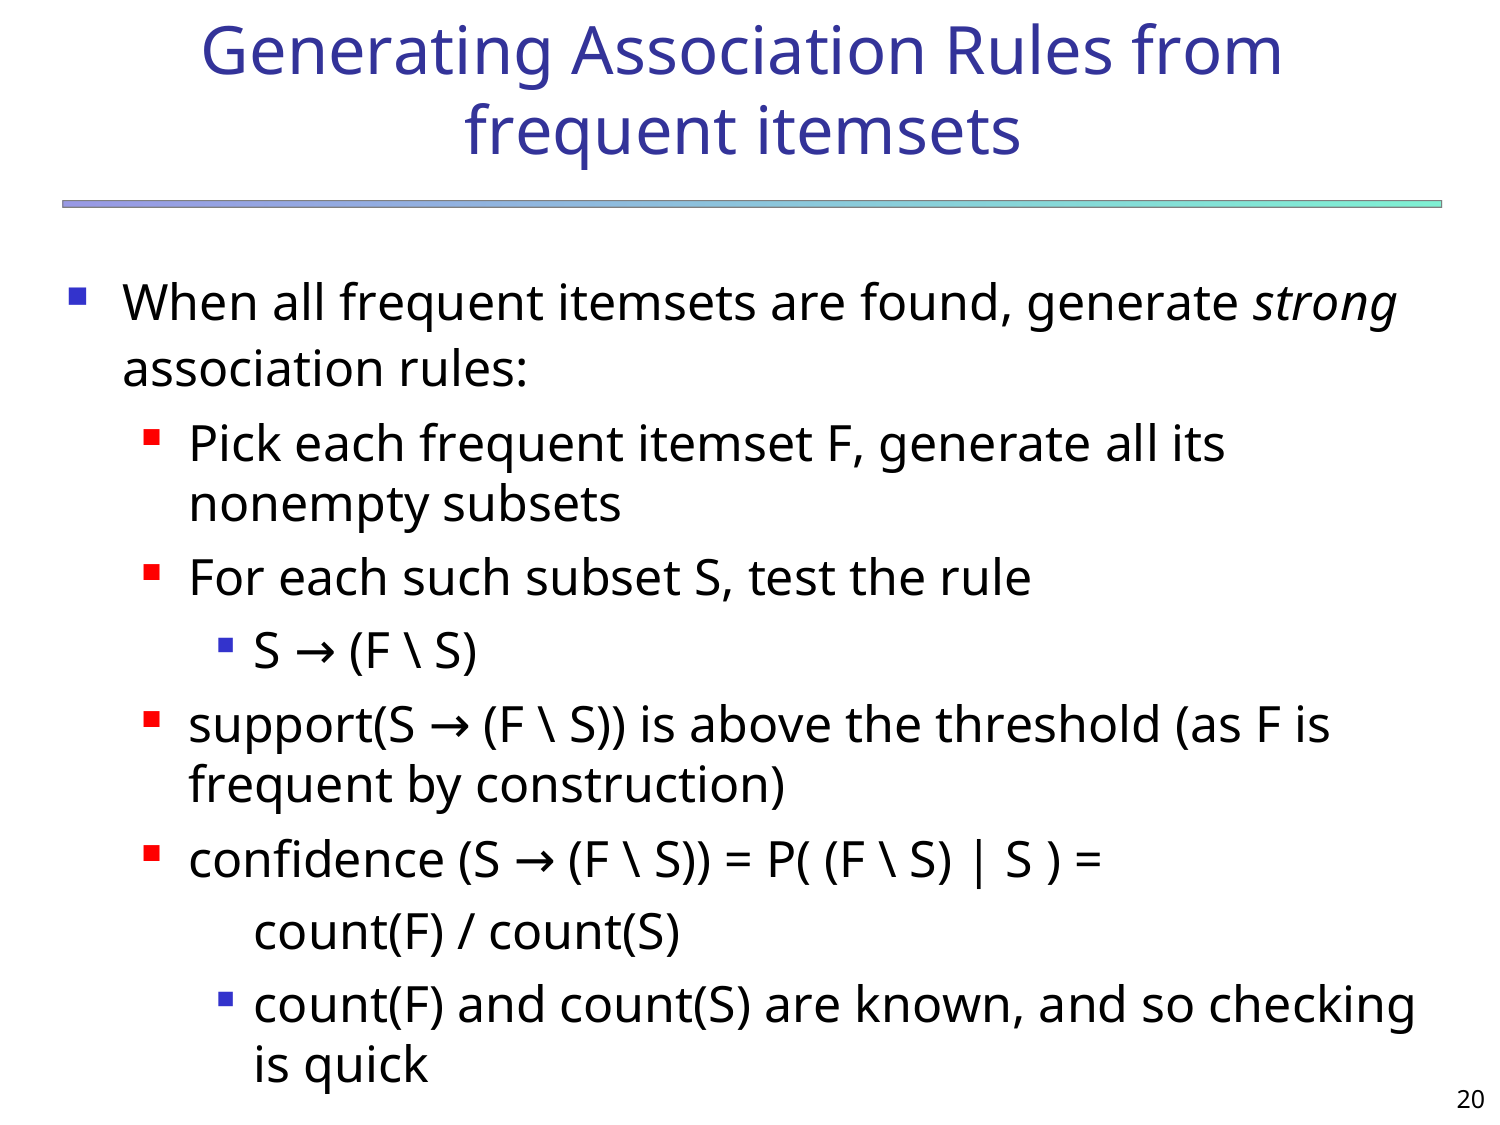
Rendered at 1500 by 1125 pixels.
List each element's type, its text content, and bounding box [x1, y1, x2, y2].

text_box <number> [1187, 1062, 1500, 1125]
title Generating Association Rules from frequent itemsets [75, 0, 1413, 175]
list When all frequent itemsets are found, generate strong association rules: Pick each frequent itemset F, generate all its nonempty subsets For each such subset S, test the rule S → (F \ S) support(S → (F \ S)) is above the threshold (as F is frequent by construction) confidence (S → (F \ S)) = P( (F \ S) | S ) = count(F) / count(S) count(F) and count(S) are known, and so checking is quick [51, 257, 1477, 1094]
